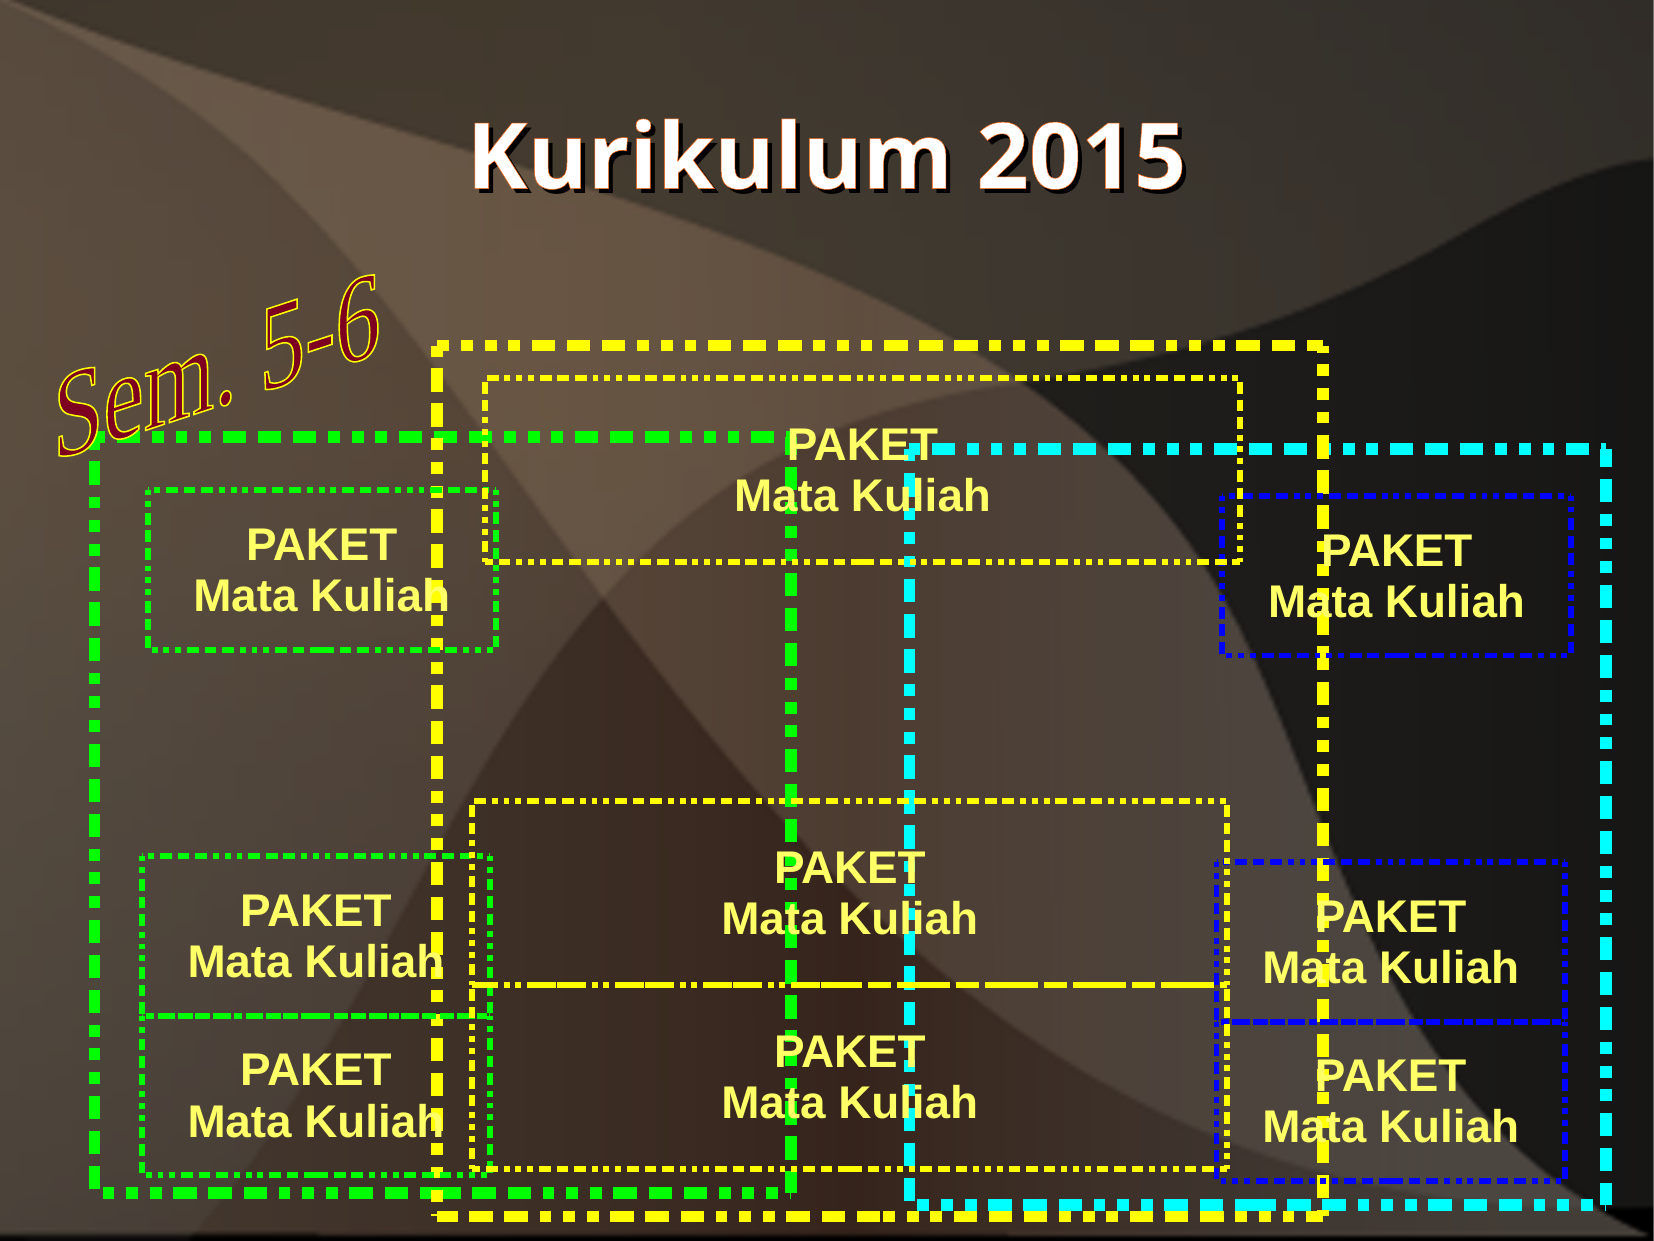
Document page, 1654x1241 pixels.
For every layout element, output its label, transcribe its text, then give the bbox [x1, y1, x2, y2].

text_box Sem. 5-6 [339, 274, 378, 362]
text_box PAKET Mata Kuliah [485, 377, 1241, 563]
picture [0, 0, 1654, 1241]
text_box Sem. 5-6 [308, 335, 333, 353]
text_box Sem. 5-6 [59, 367, 98, 457]
text_box Sem. 5-6 [106, 377, 141, 440]
text_box Sem. 5-6 [220, 390, 231, 406]
text_box PAKET Mata Kuliah [1222, 496, 1571, 656]
text_box Sem. 5-6 [264, 299, 302, 390]
text_box PAKET Mata Kuliah [141, 1015, 491, 1176]
text_box Sem. 5-6 [145, 354, 213, 431]
text_box PAKET Mata Kuliah [141, 856, 472, 1015]
text_box PAKET Mata Kuliah [147, 490, 497, 650]
text_box PAKET Mata Kuliah [472, 985, 1228, 1170]
title Kurikulum 2015 [82, 49, 1571, 257]
text_box PAKET Mata Kuliah [472, 800, 1228, 985]
text_box PAKET Mata Kuliah [1228, 862, 1565, 1021]
text_box PAKET Mata Kuliah [1216, 1021, 1565, 1182]
